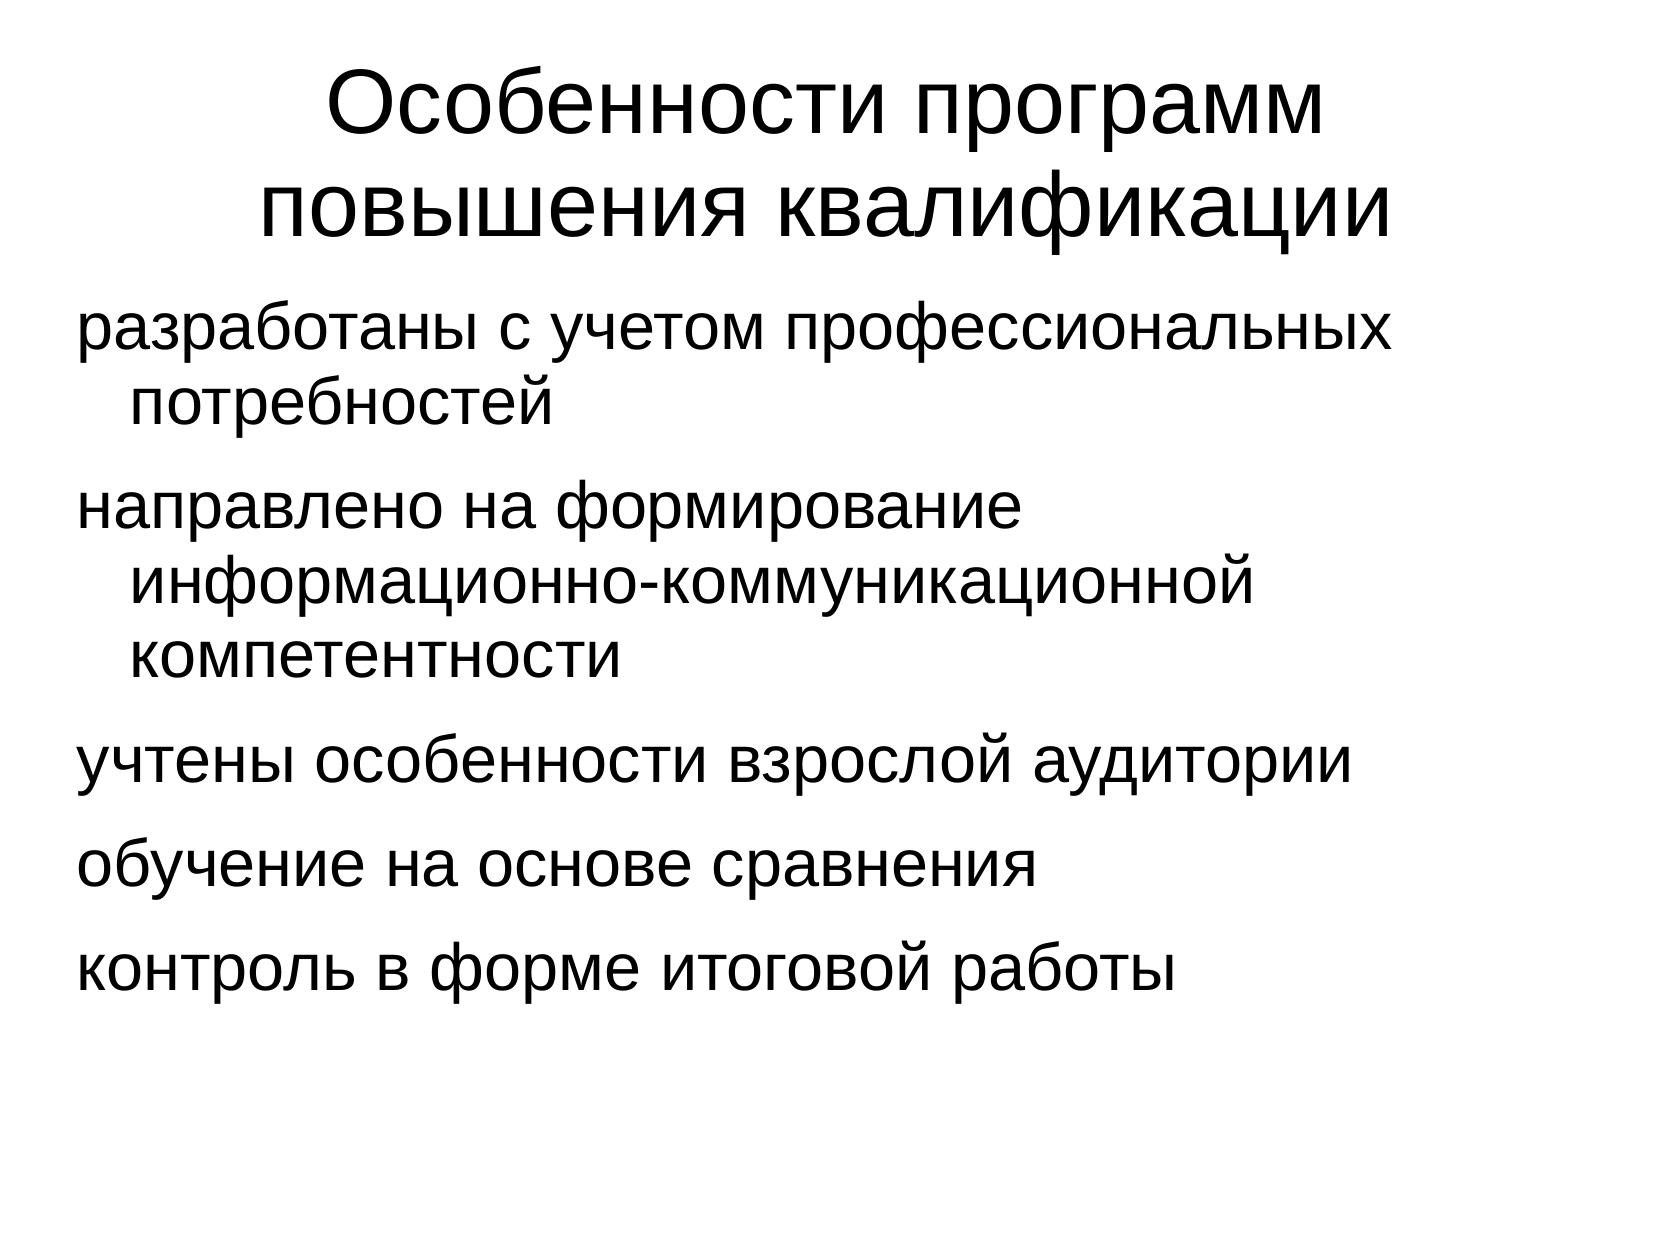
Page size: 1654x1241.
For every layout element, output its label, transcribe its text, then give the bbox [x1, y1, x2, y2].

title Особенности программ повышения квалификации [82, 16, 1571, 290]
list разработаны с учетом профессиональных потребностей направлено на формирование информационно-коммуникационной компетентности учтены особенности взрослой аудитории обучение на основе сравнения контроль в форме итоговой работы [59, 288, 1548, 1202]
